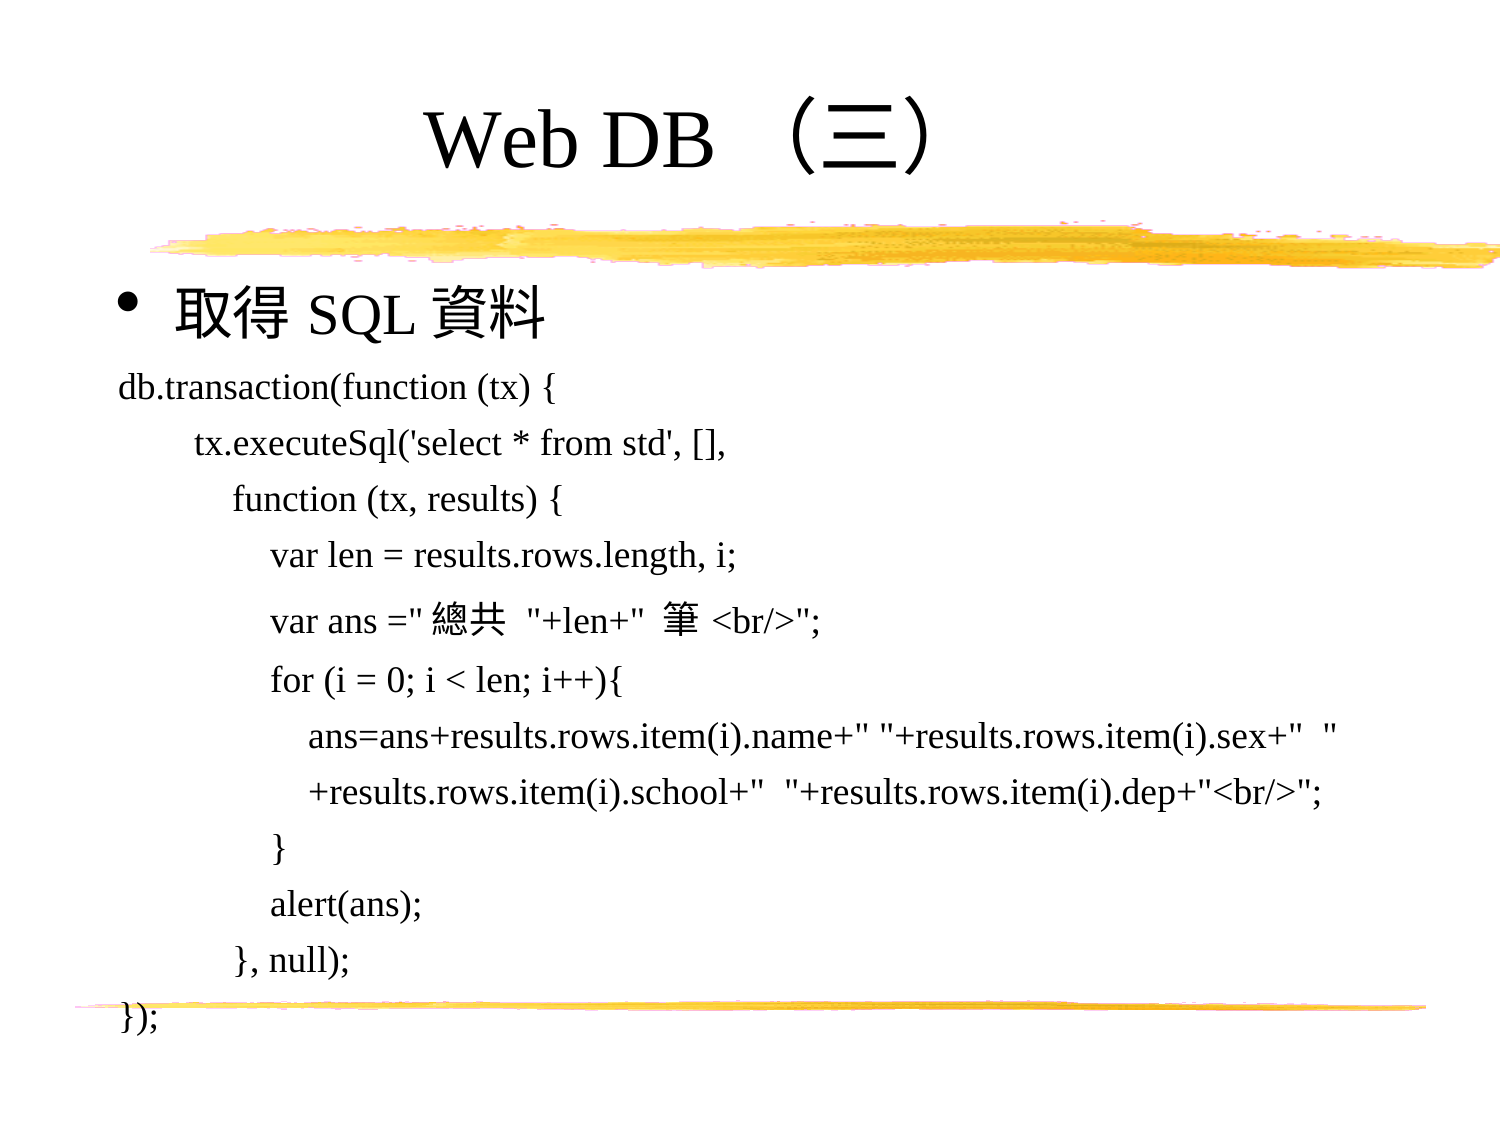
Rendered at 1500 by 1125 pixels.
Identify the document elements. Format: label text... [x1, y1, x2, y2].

picture [128, 1004, 143, 1013]
list 取得SQL資料 db.transaction(function (tx) { tx.executeSql('select * from std', [], function (tx, results) { var len = results.rows.length, i; var ans ="總共 "+len+" 筆<br/>"; for (i = 0; i < len; i++){ ans=ans+results.rows.item(i).name+" "+results.rows.item(i).sex+" " +results.rows.item(i).school+" "+results.rows.item(i).dep+"<br/>"; } alert(ans); }, null); }); [118, 266, 1394, 1004]
title Web DB（三） [66, 37, 1342, 225]
picture [150, 215, 1500, 279]
picture [75, 999, 126, 1013]
picture [141, 999, 1426, 1013]
